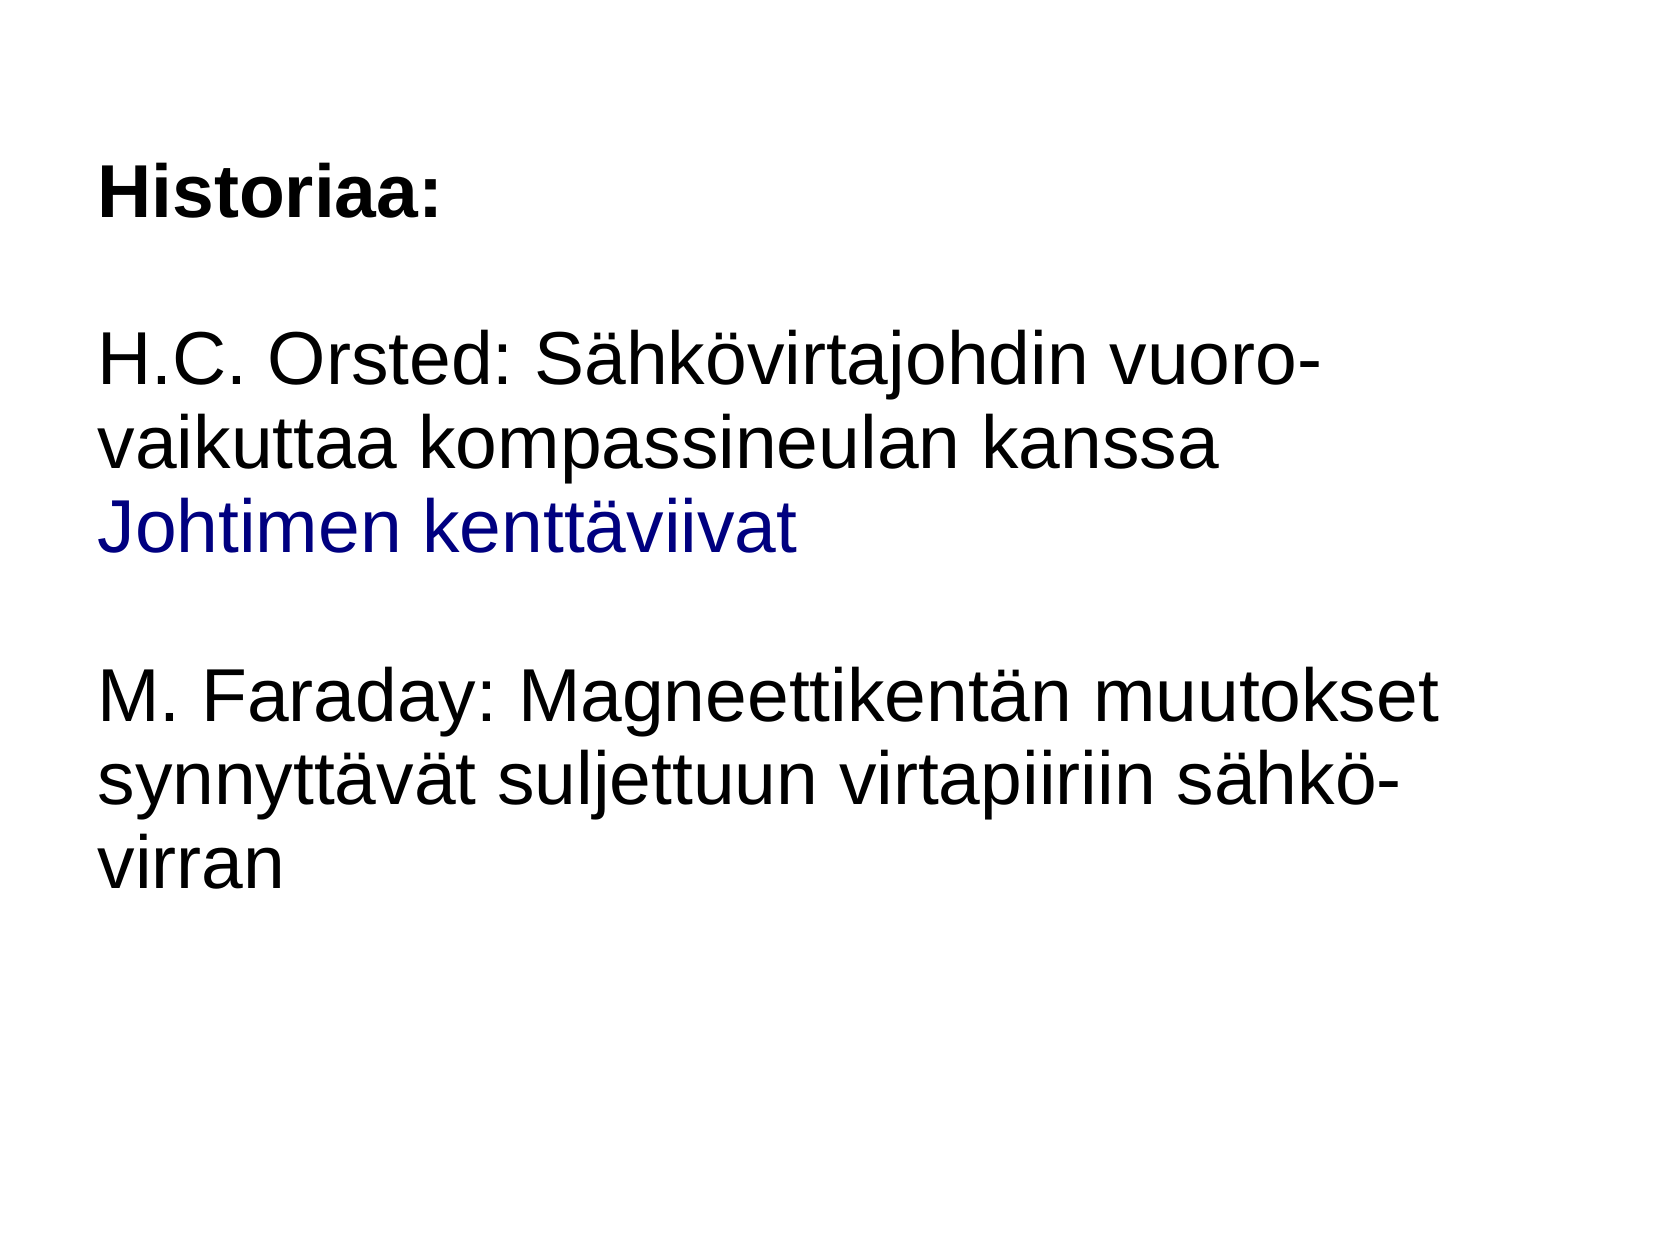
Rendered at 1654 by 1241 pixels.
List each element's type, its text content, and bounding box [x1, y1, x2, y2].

text_box Historiaa: H.C. Orsted: Sähkövirtajohdin vuoro-vaikuttaa kompassineulan kanssa Johtimen kenttäviivat M. Faraday: Magneettikentän muutokset synnyttävät suljettuun virtapiiriin sähkö-virran [82, 141, 1526, 913]
